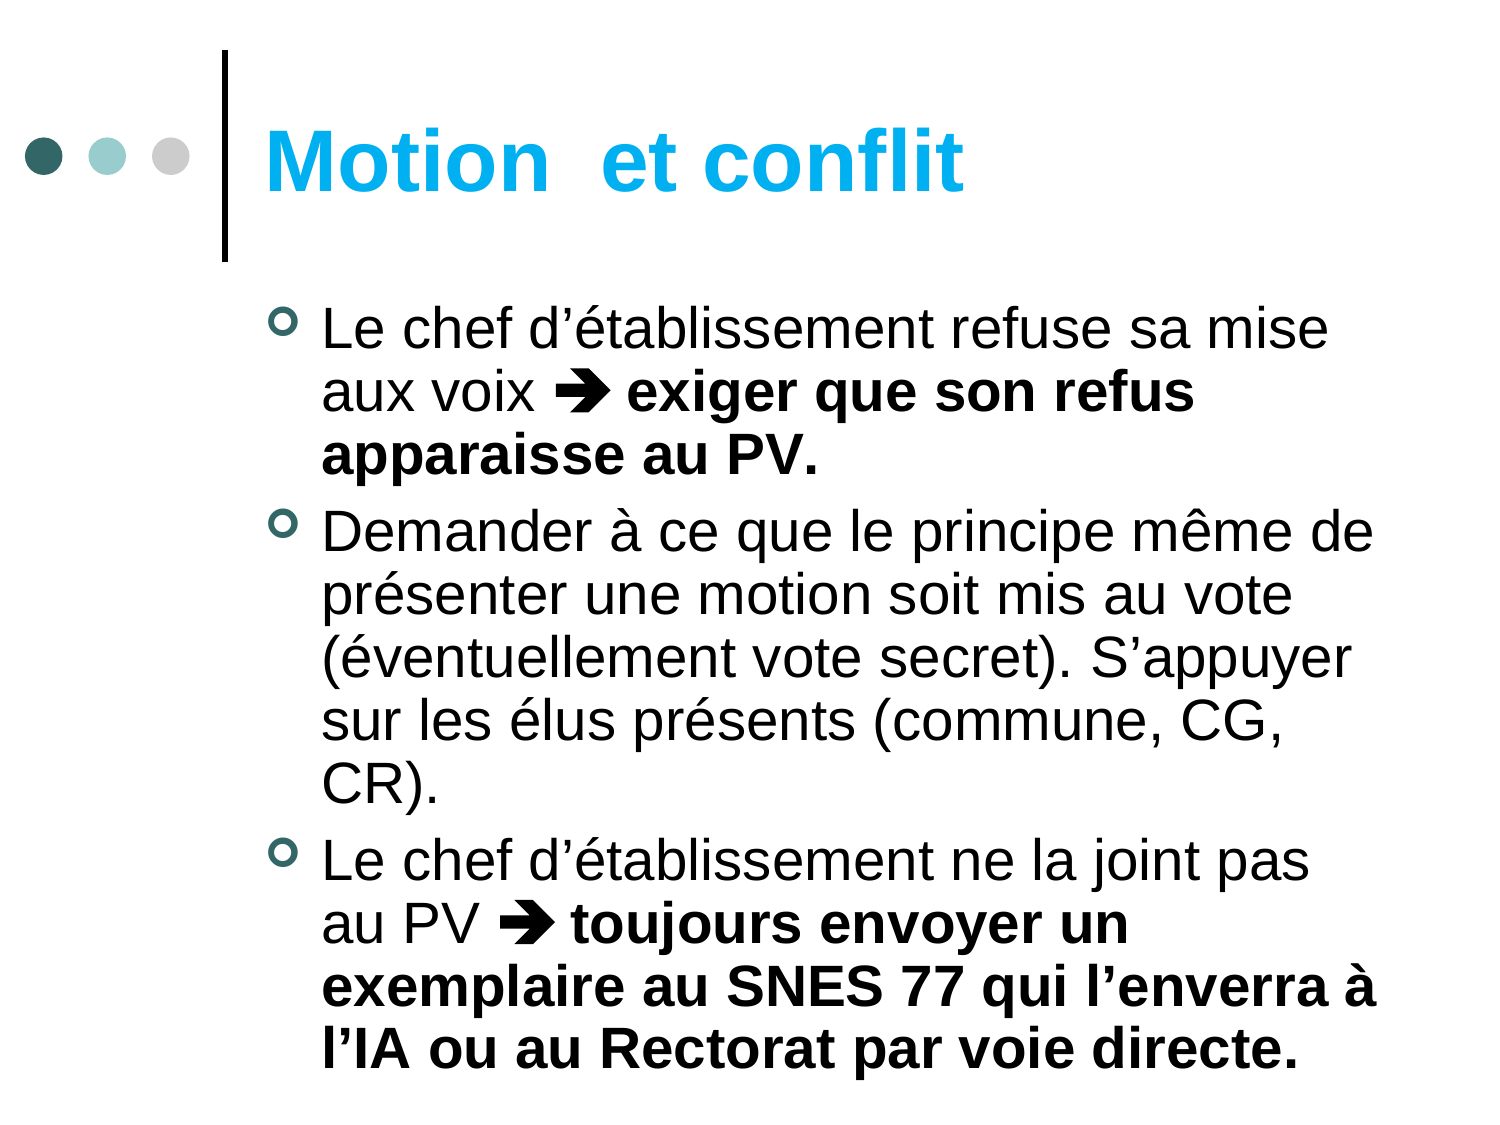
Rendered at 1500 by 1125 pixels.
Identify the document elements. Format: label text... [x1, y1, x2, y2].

list Le chef d’établissement refuse sa mise aux voix  exiger que son refus apparaisse au PV. Demander à ce que le principe même de présenter une motion soit mis au vote (éventuellement vote secret). S’appuyer sur les élus présents (commune, CG, CR). Le chef d’établissement ne la joint pas au PV  toujours envoyer un exemplaire au SNES 77 qui l’enverra à l’IA ou au Rectorat par voie directe. [249, 290, 1401, 1125]
title Motion et conflit [249, 31, 1401, 282]
